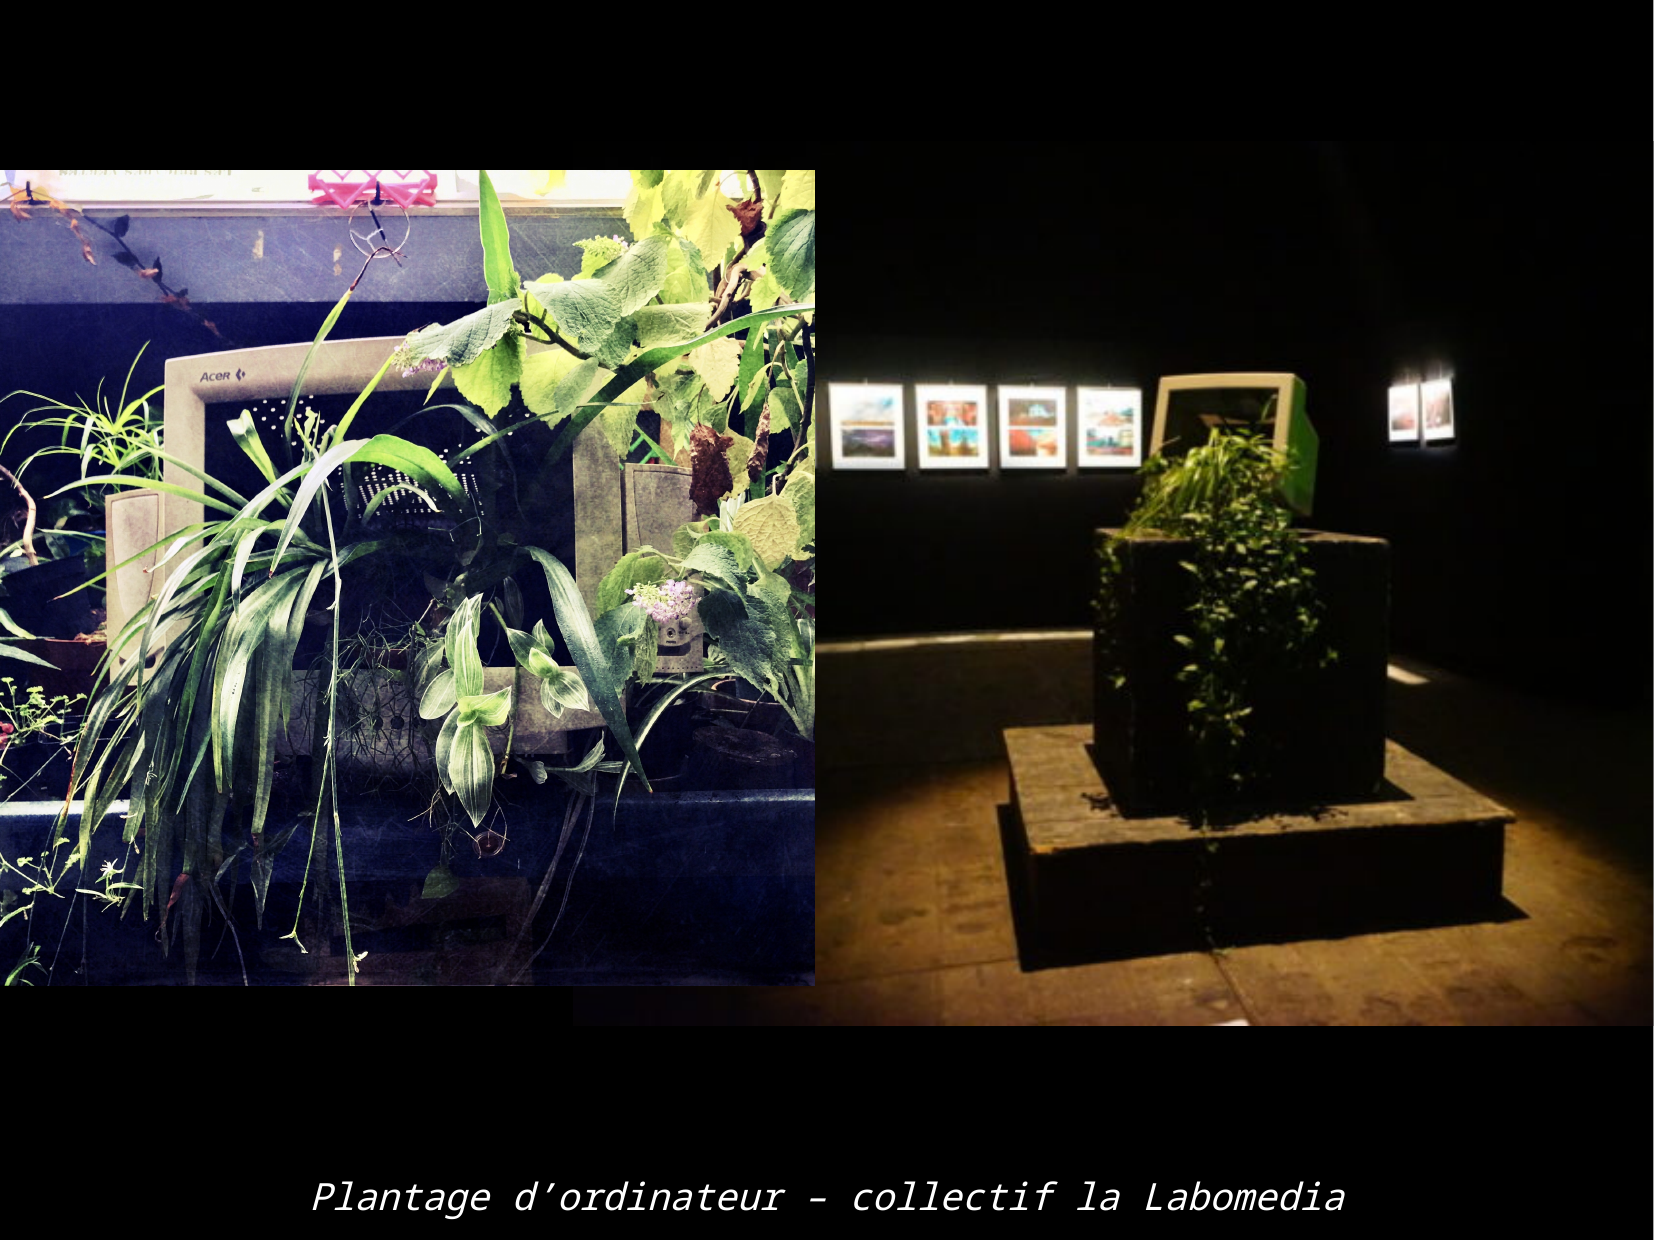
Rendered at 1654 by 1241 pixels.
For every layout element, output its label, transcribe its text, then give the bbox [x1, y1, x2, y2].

text_box Plantage d’ordinateur – collectif la Labomedia [294, 1163, 1360, 1223]
picture [0, 141, 1654, 1026]
